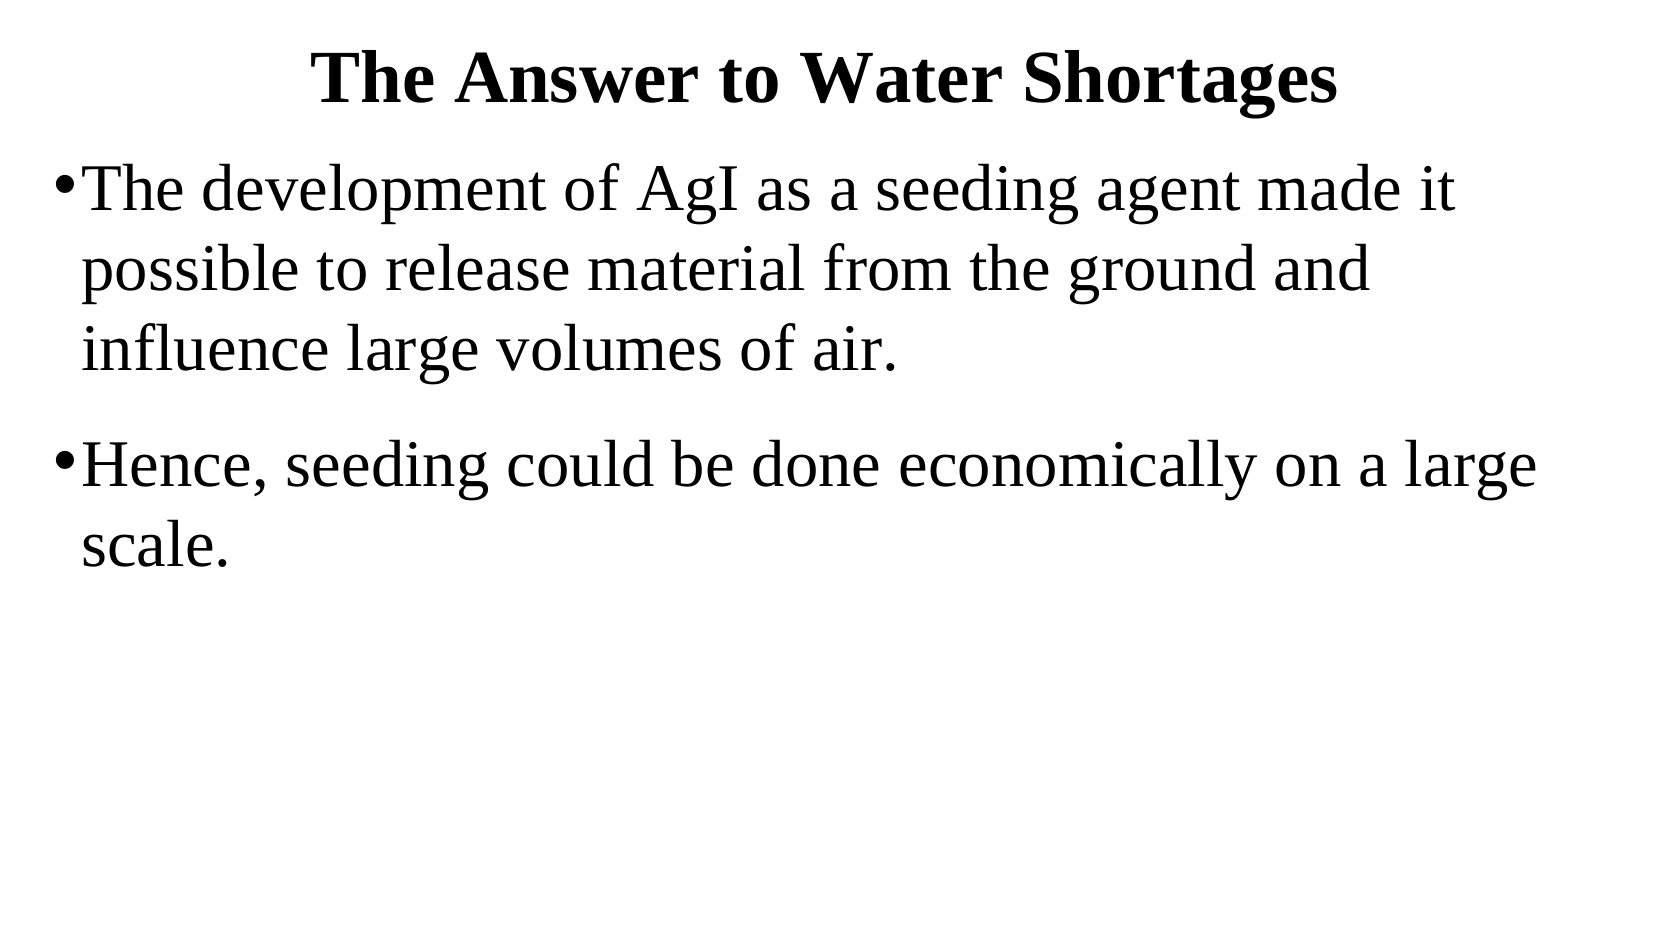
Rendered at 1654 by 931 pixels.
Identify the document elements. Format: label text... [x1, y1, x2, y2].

list The development of AgI as a seeding agent made it possible to release material from the ground and influence large volumes of air. Hence, seeding could be done economically on a large scale. [38, 136, 1578, 628]
title The Answer to Water Shortages [0, 21, 1651, 135]
